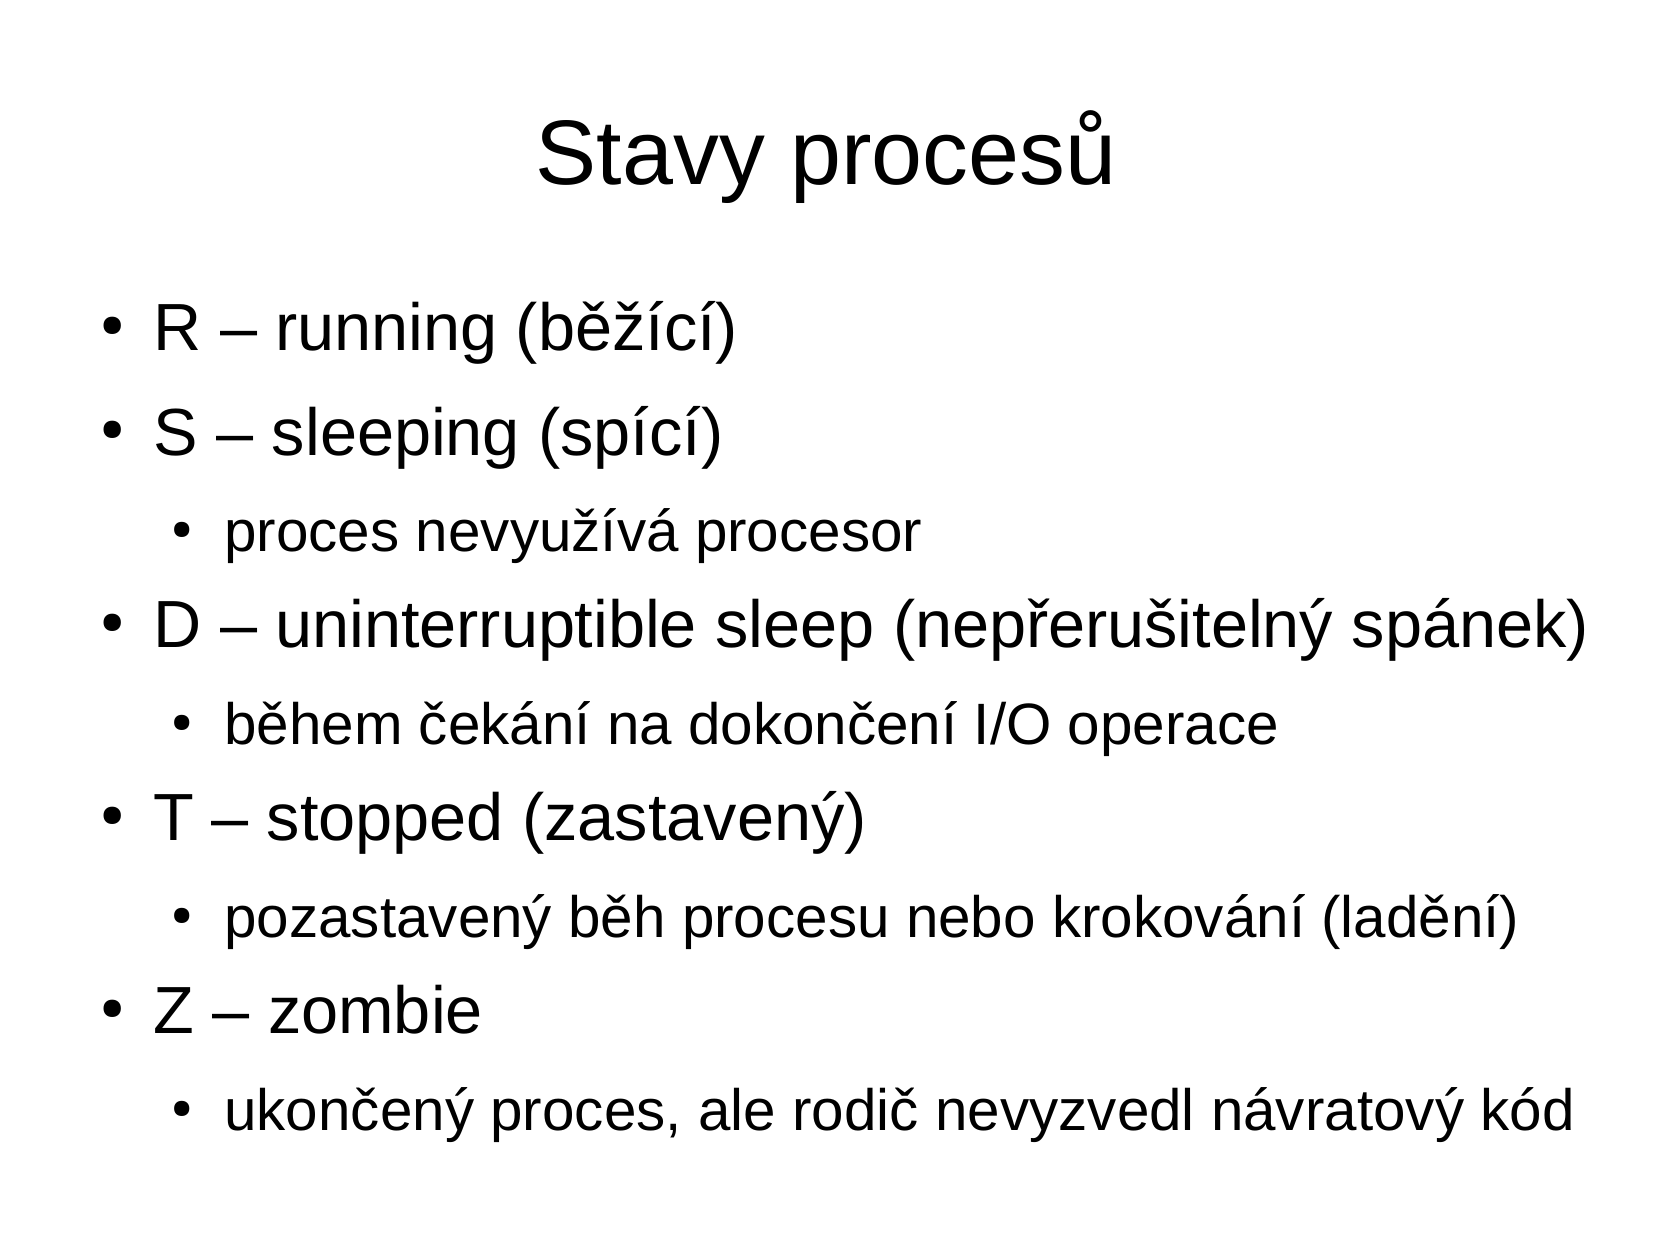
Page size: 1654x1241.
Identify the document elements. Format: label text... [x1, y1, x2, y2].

list R – running (běžící) S – sleeping (spící) proces nevyužívá procesor D – uninterruptible sleep (nepřerušitelný spánek) během čekání na dokončení I/O operace T – stopped (zastavený) pozastavený běh procesu nebo krokování (ladění) Z – zombie ukončený proces, ale rodič nevyzvedl návratový kód [82, 290, 1595, 1142]
title Stavy procesů [82, 56, 1571, 250]
